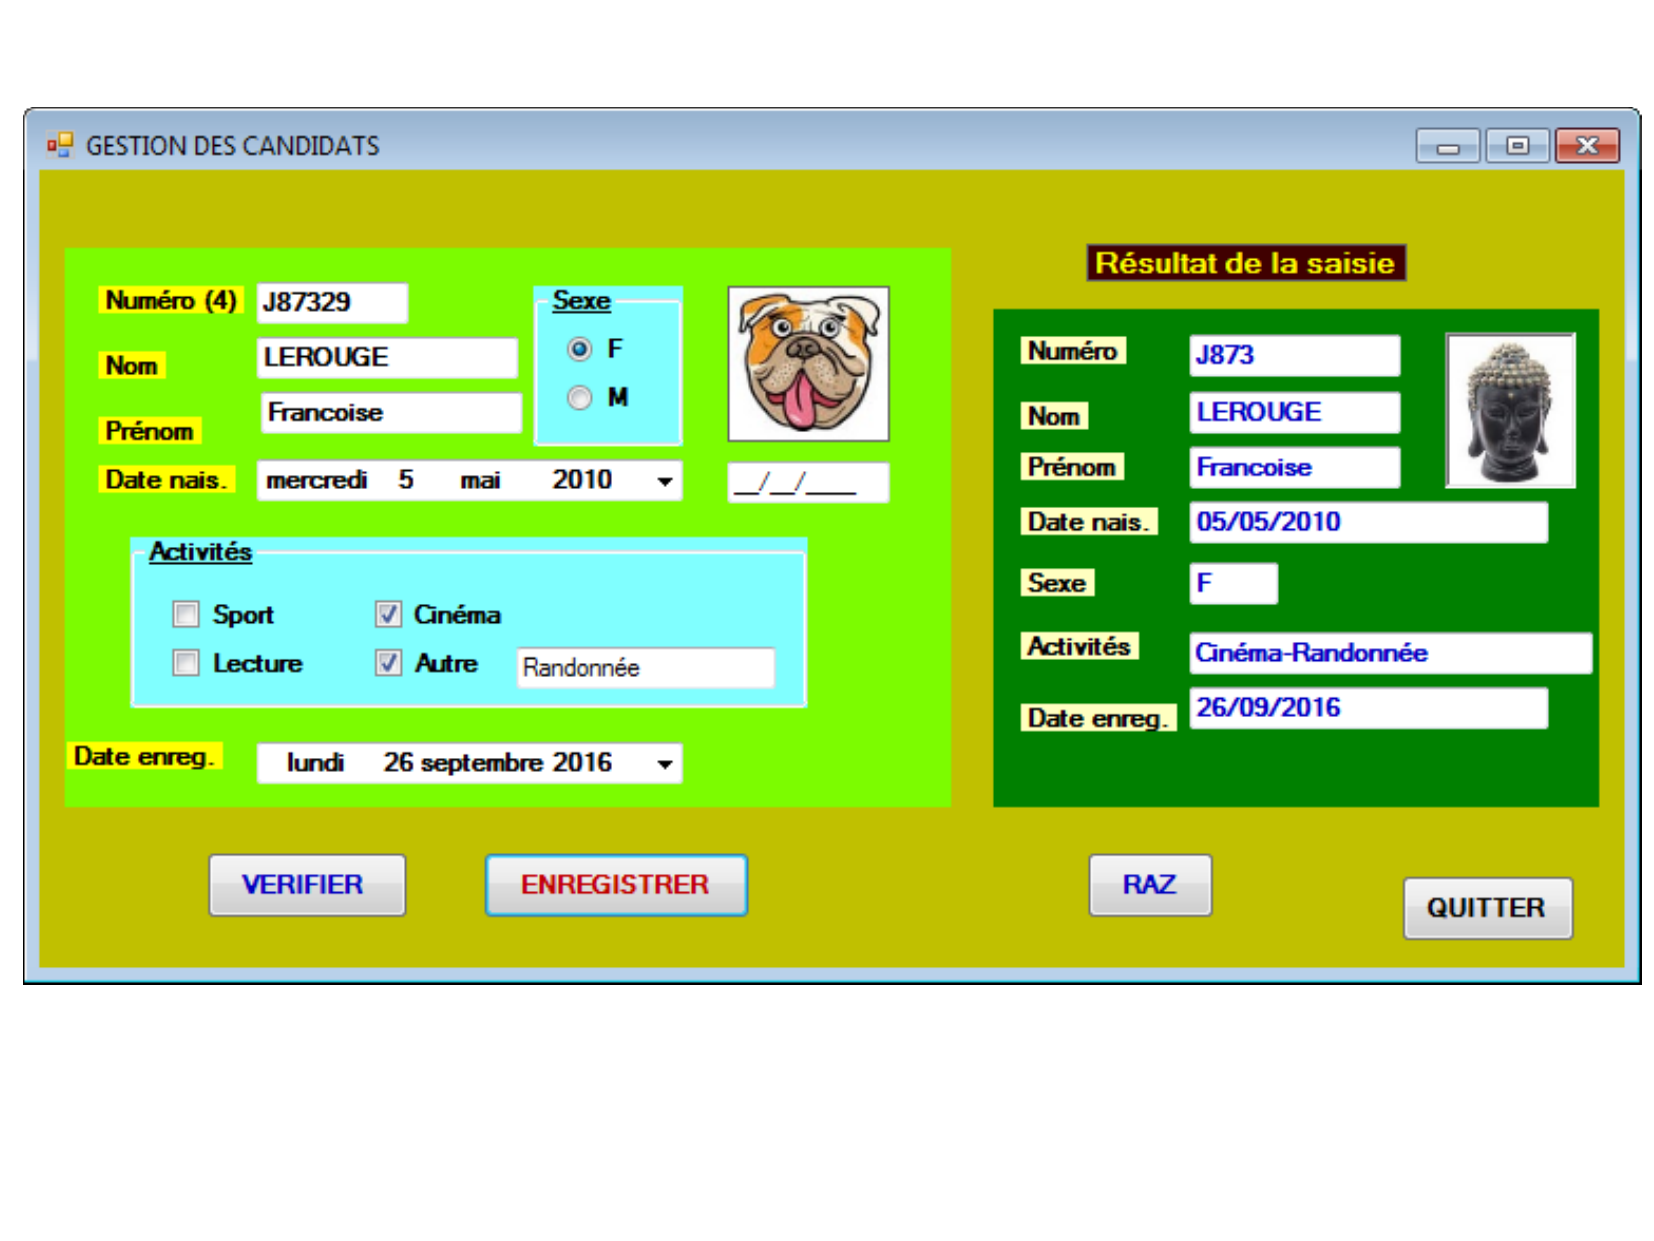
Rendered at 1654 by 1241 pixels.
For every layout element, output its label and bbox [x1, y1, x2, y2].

picture [23, 107, 1642, 985]
